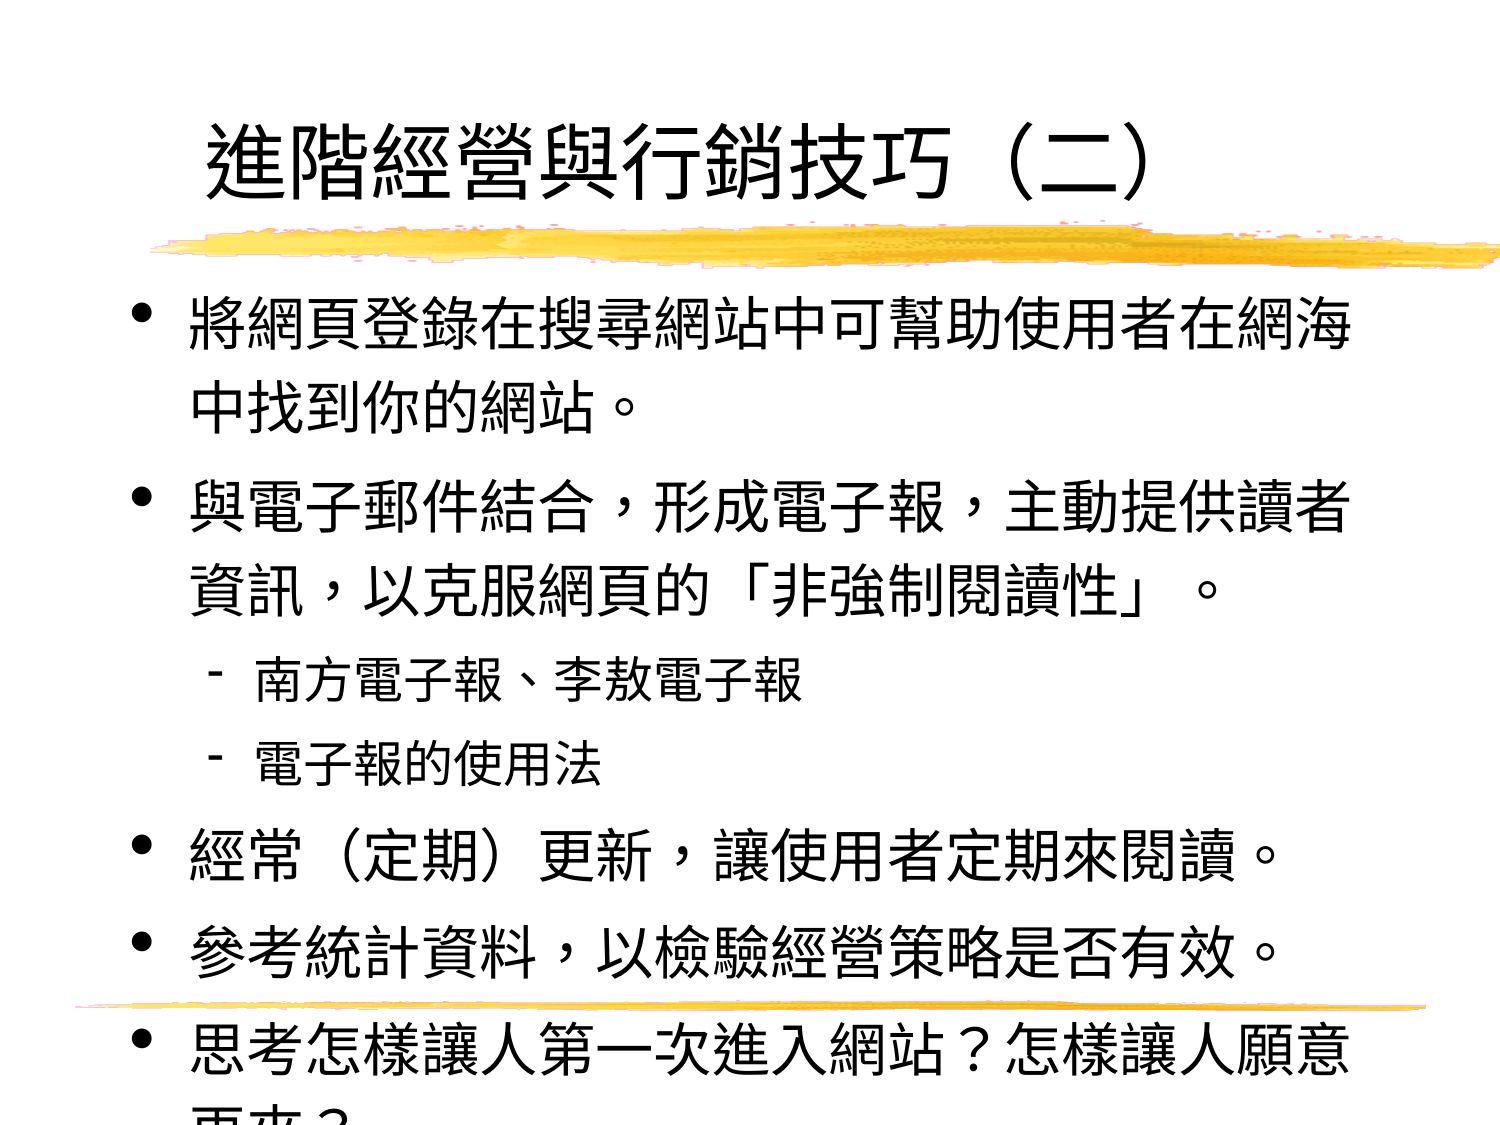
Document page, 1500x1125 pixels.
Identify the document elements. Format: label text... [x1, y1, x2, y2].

picture [1393, 999, 1426, 1013]
title 進階經營與行銷技巧（二） [66, 37, 1342, 225]
picture [75, 999, 117, 1013]
picture [150, 215, 1500, 279]
list 將網頁登錄在搜尋網站中可幫助使用者在網海中找到你的網站。 與電子郵件結合，形成電子報，主動提供讀者資訊，以克服網頁的「非強制閱讀性」。 南方電子報、李敖電子報 電子報的使用法 經常（定期）更新，讓使用者定期來閱讀。 參考統計資料，以檢驗經營策略是否有效。 思考怎樣讓人第一次進入網站？怎樣讓人願意再來？ [117, 270, 1393, 1039]
